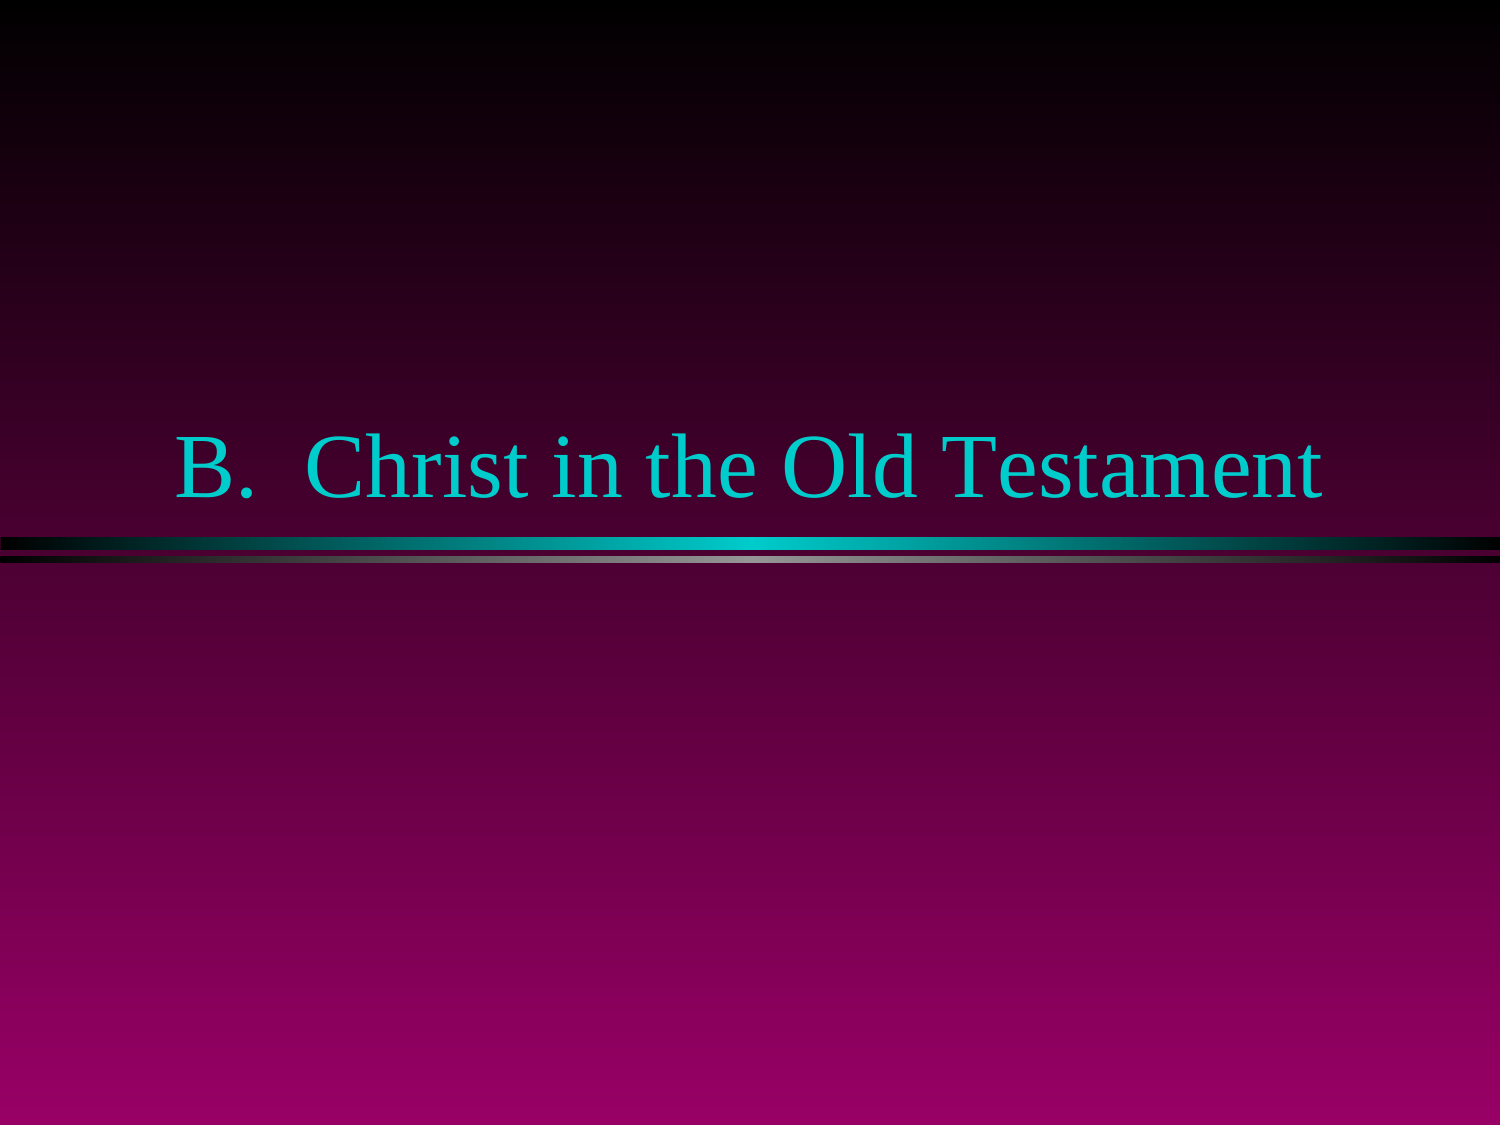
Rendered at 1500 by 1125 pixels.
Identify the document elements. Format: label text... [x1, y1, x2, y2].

title B. Christ in the Old Testament [112, 337, 1388, 525]
